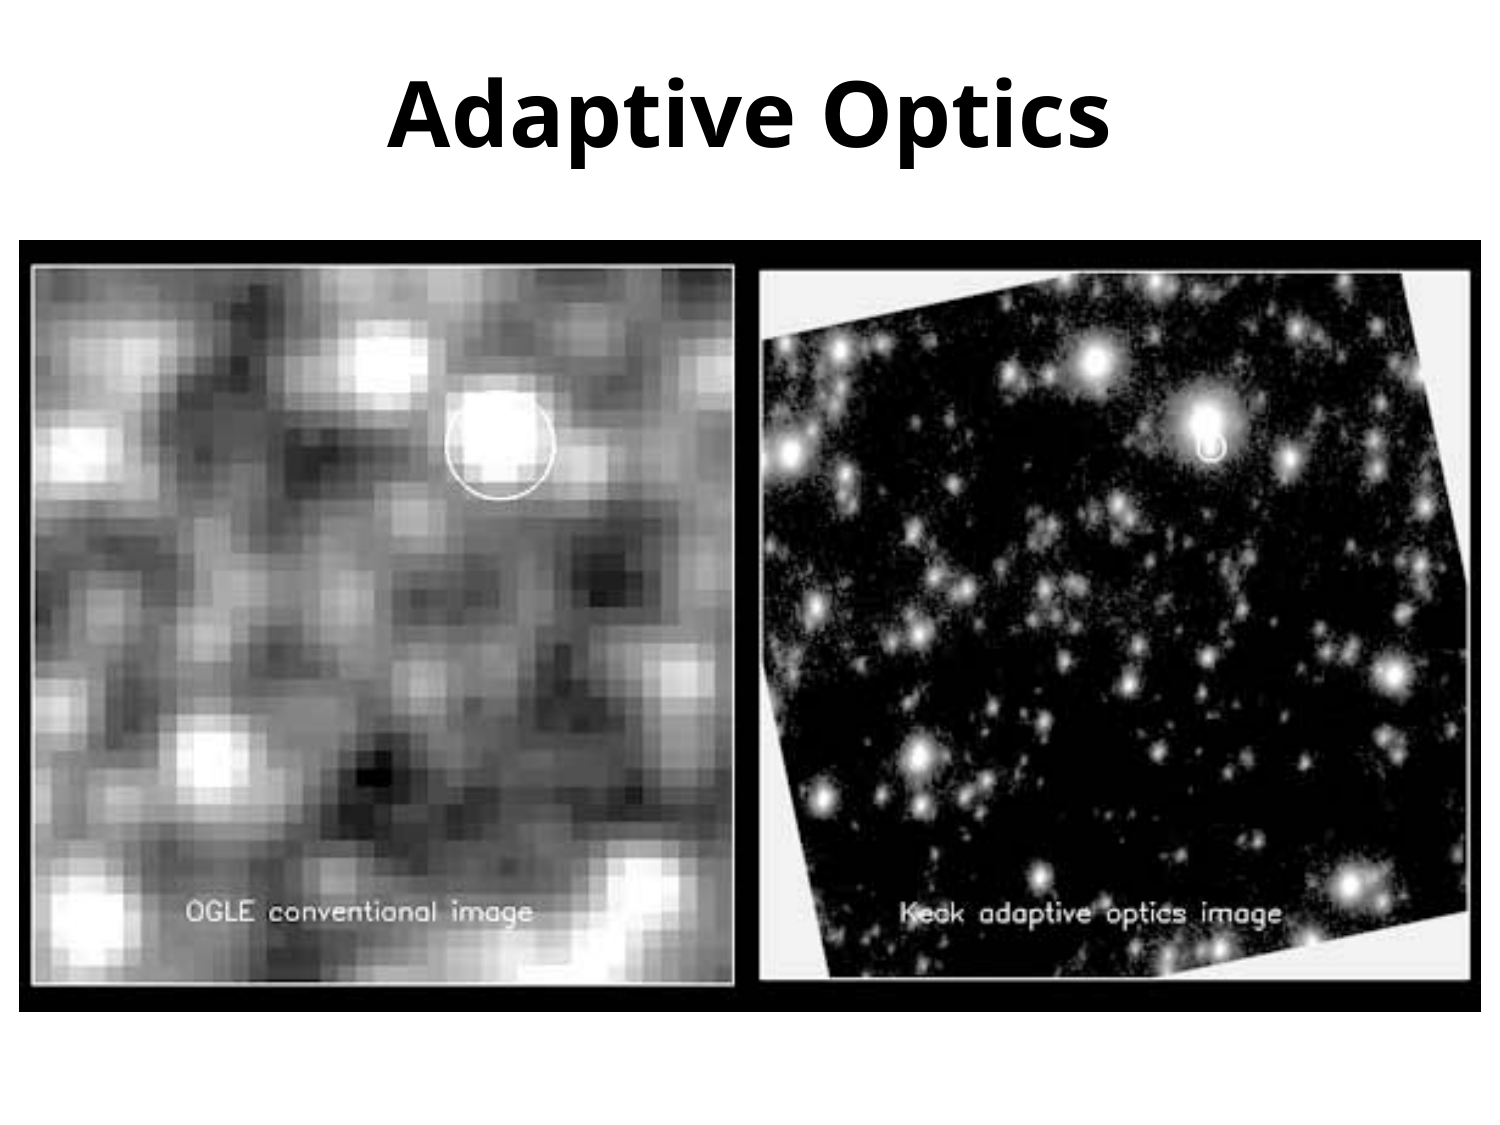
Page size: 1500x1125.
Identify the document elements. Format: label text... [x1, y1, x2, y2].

picture [19, 240, 1481, 1012]
title Adaptive Optics [30, 58, 1471, 167]
